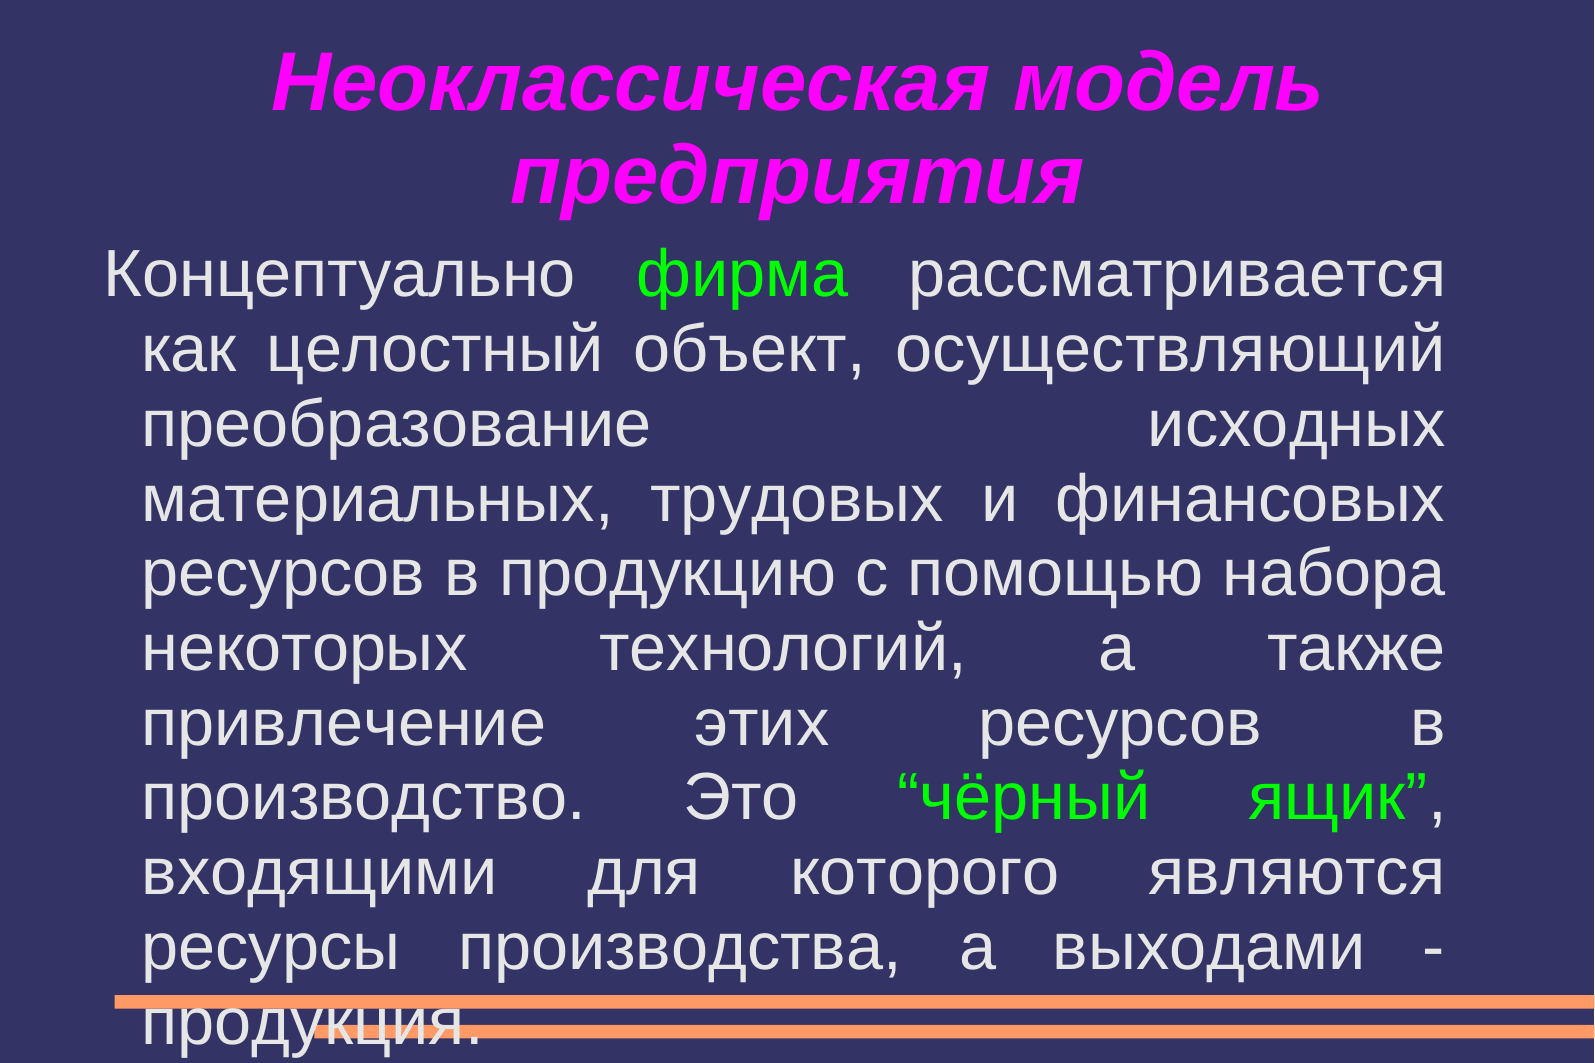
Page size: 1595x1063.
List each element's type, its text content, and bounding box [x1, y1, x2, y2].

list Концептуально фирма рассматривается как целостный объект, осуществляющий преобразование исходных материальных, трудовых и финансовых ресурсов в продукцию с помощью набора некоторых технологий, а также привлечение этих ресурсов в производство. Это “чёрный ящик”, входящими для которого являются ресурсы производства, а выходами - продукция. [59, 236, 1447, 1059]
title Неоклассическая модель предприятия [117, 35, 1479, 222]
